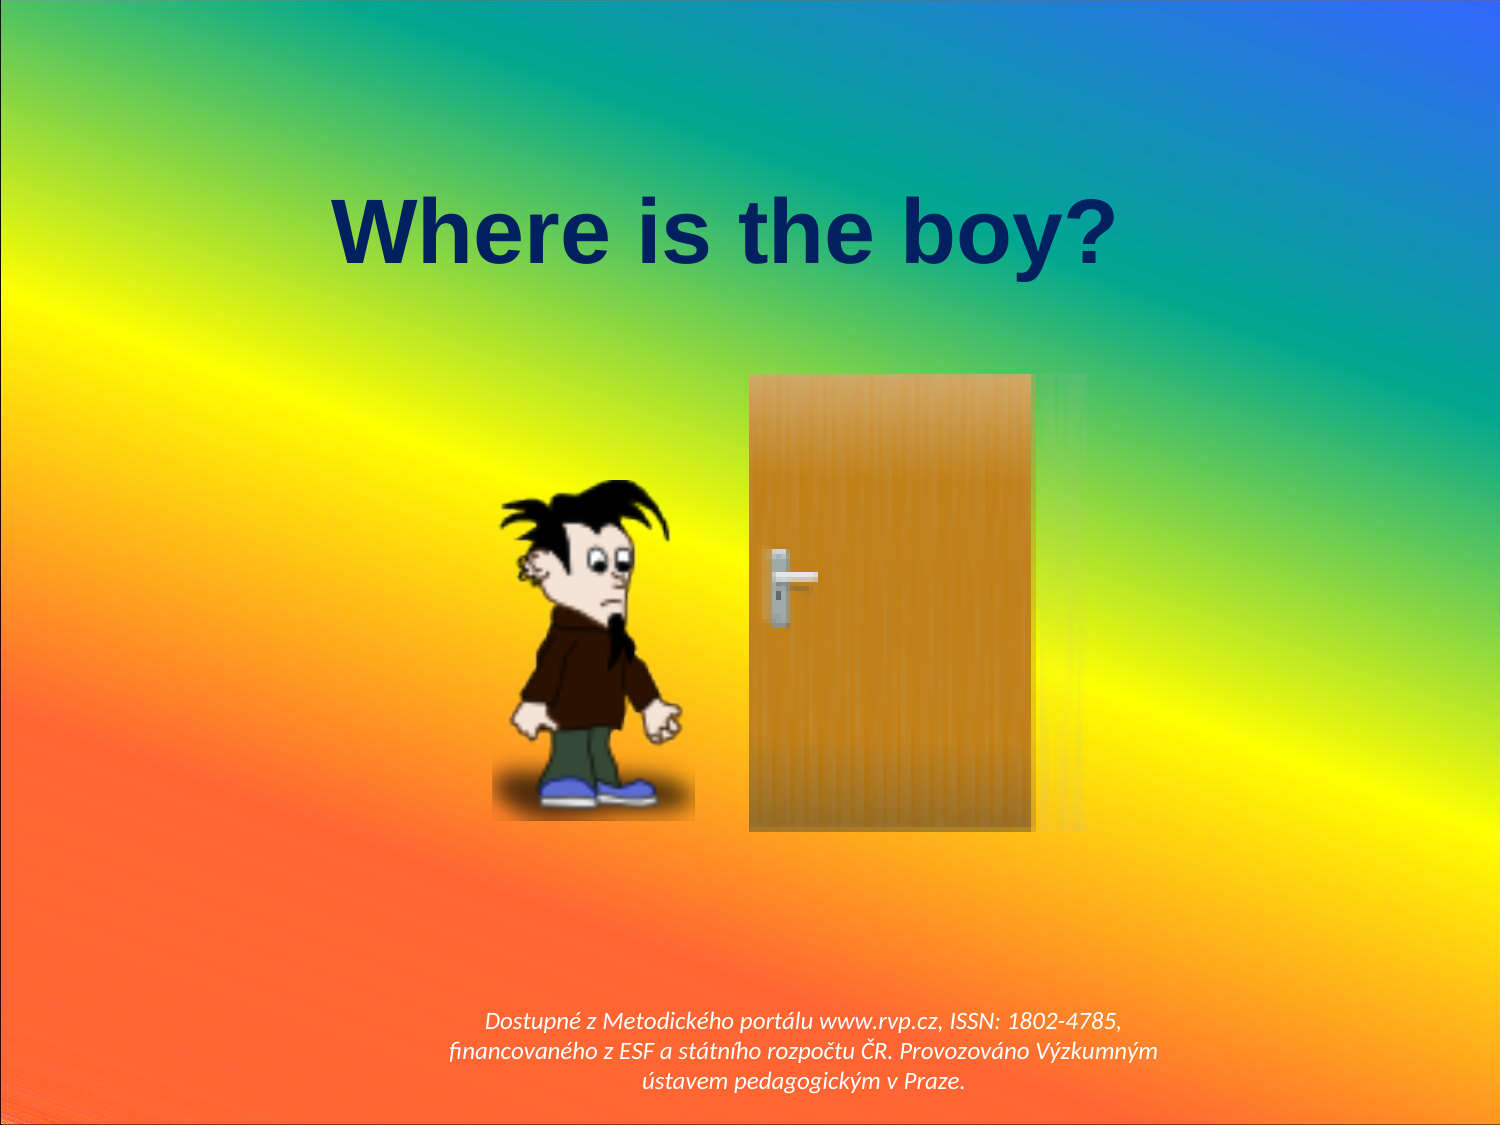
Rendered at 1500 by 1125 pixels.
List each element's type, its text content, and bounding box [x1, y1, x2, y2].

picture [0, 0, 1500, 1125]
text_box Where is the boy? [316, 163, 1266, 290]
text_box Dostupné z Metodického portálu www.rvp.cz, ISSN: 1802-4785, financovaného z ESF a státního rozpočtu ČR. Provozováno Výzkumným ústavem pedagogickým v Praze. [421, 1019, 1187, 1080]
title [35, 363, 1500, 786]
